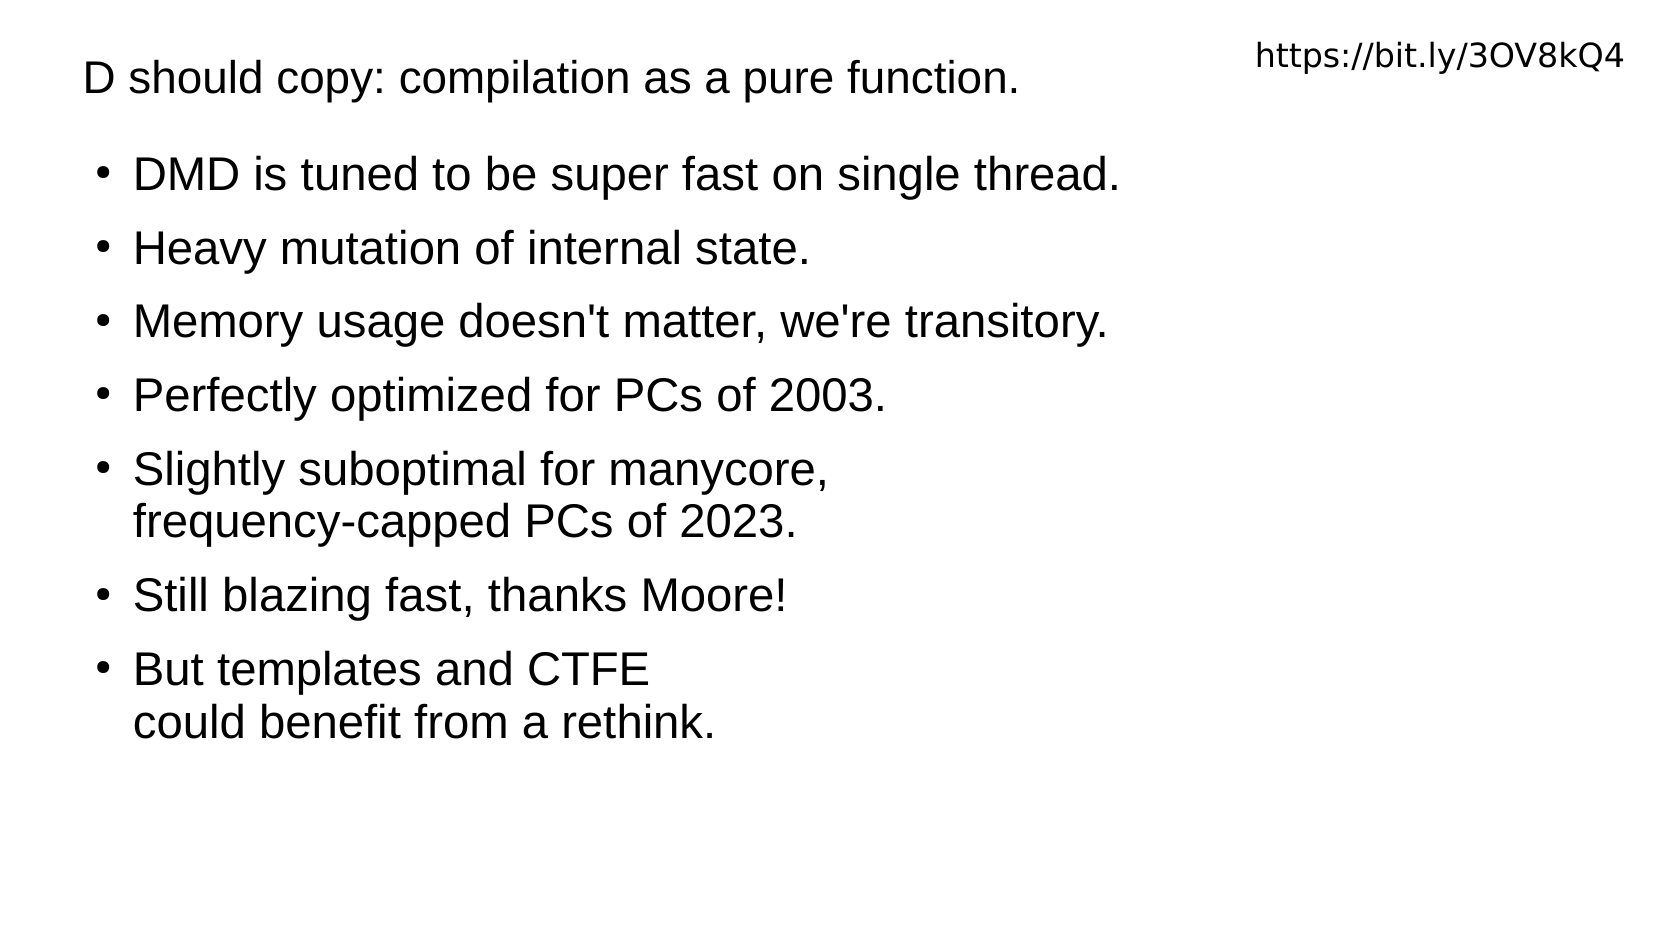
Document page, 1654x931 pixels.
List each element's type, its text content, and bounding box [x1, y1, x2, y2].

title D should copy: compilation as a pure function. [82, 37, 1270, 119]
list DMD is tuned to be super fast on single thread. Heavy mutation of internal state. Memory usage doesn't matter, we're transitory. Perfectly optimized for PCs of 2003. Slightly suboptimal for manycore, frequency-capped PCs of 2023. Still blazing fast, thanks Moore! But templates and CTFE could benefit from a rethink. [82, 147, 1571, 758]
